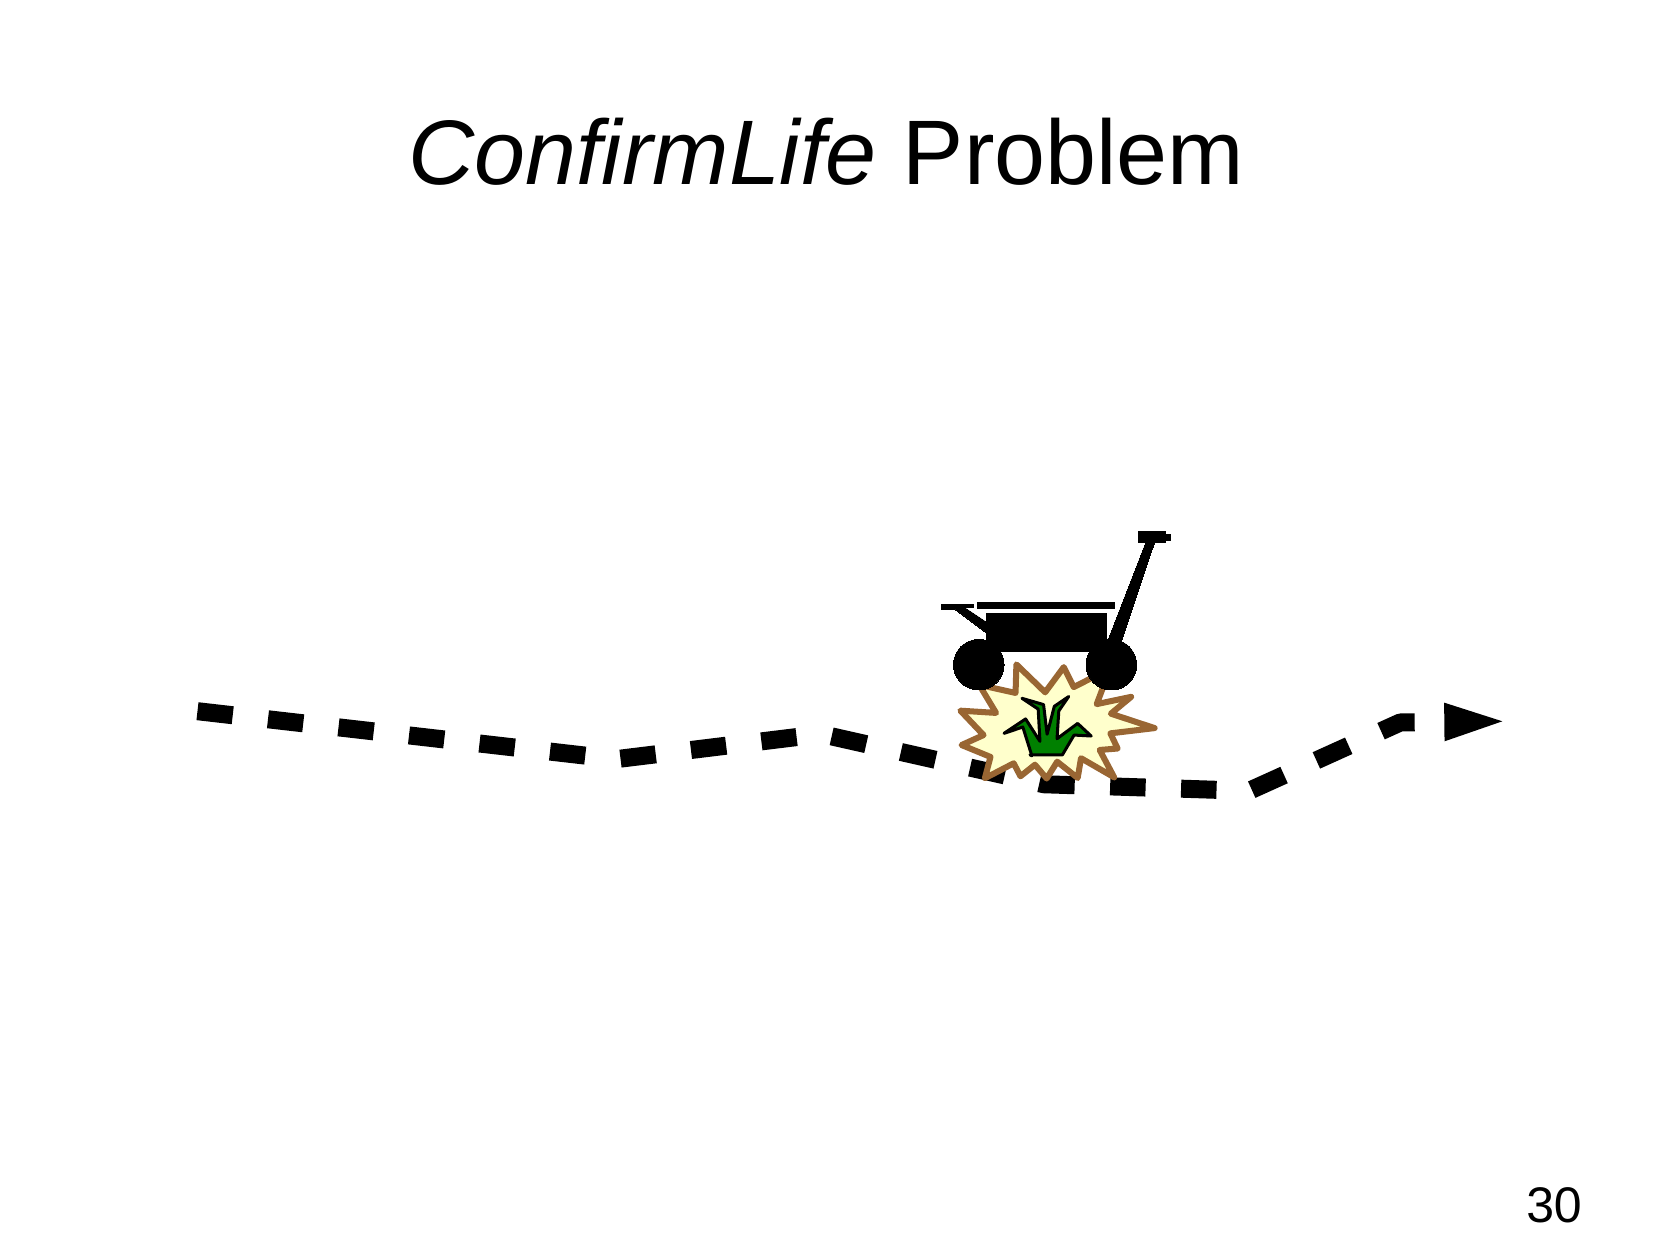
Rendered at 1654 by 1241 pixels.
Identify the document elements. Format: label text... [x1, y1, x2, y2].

text_box [977, 602, 1115, 609]
title ConfirmLife Problem [82, 49, 1571, 257]
text_box [941, 531, 1171, 779]
